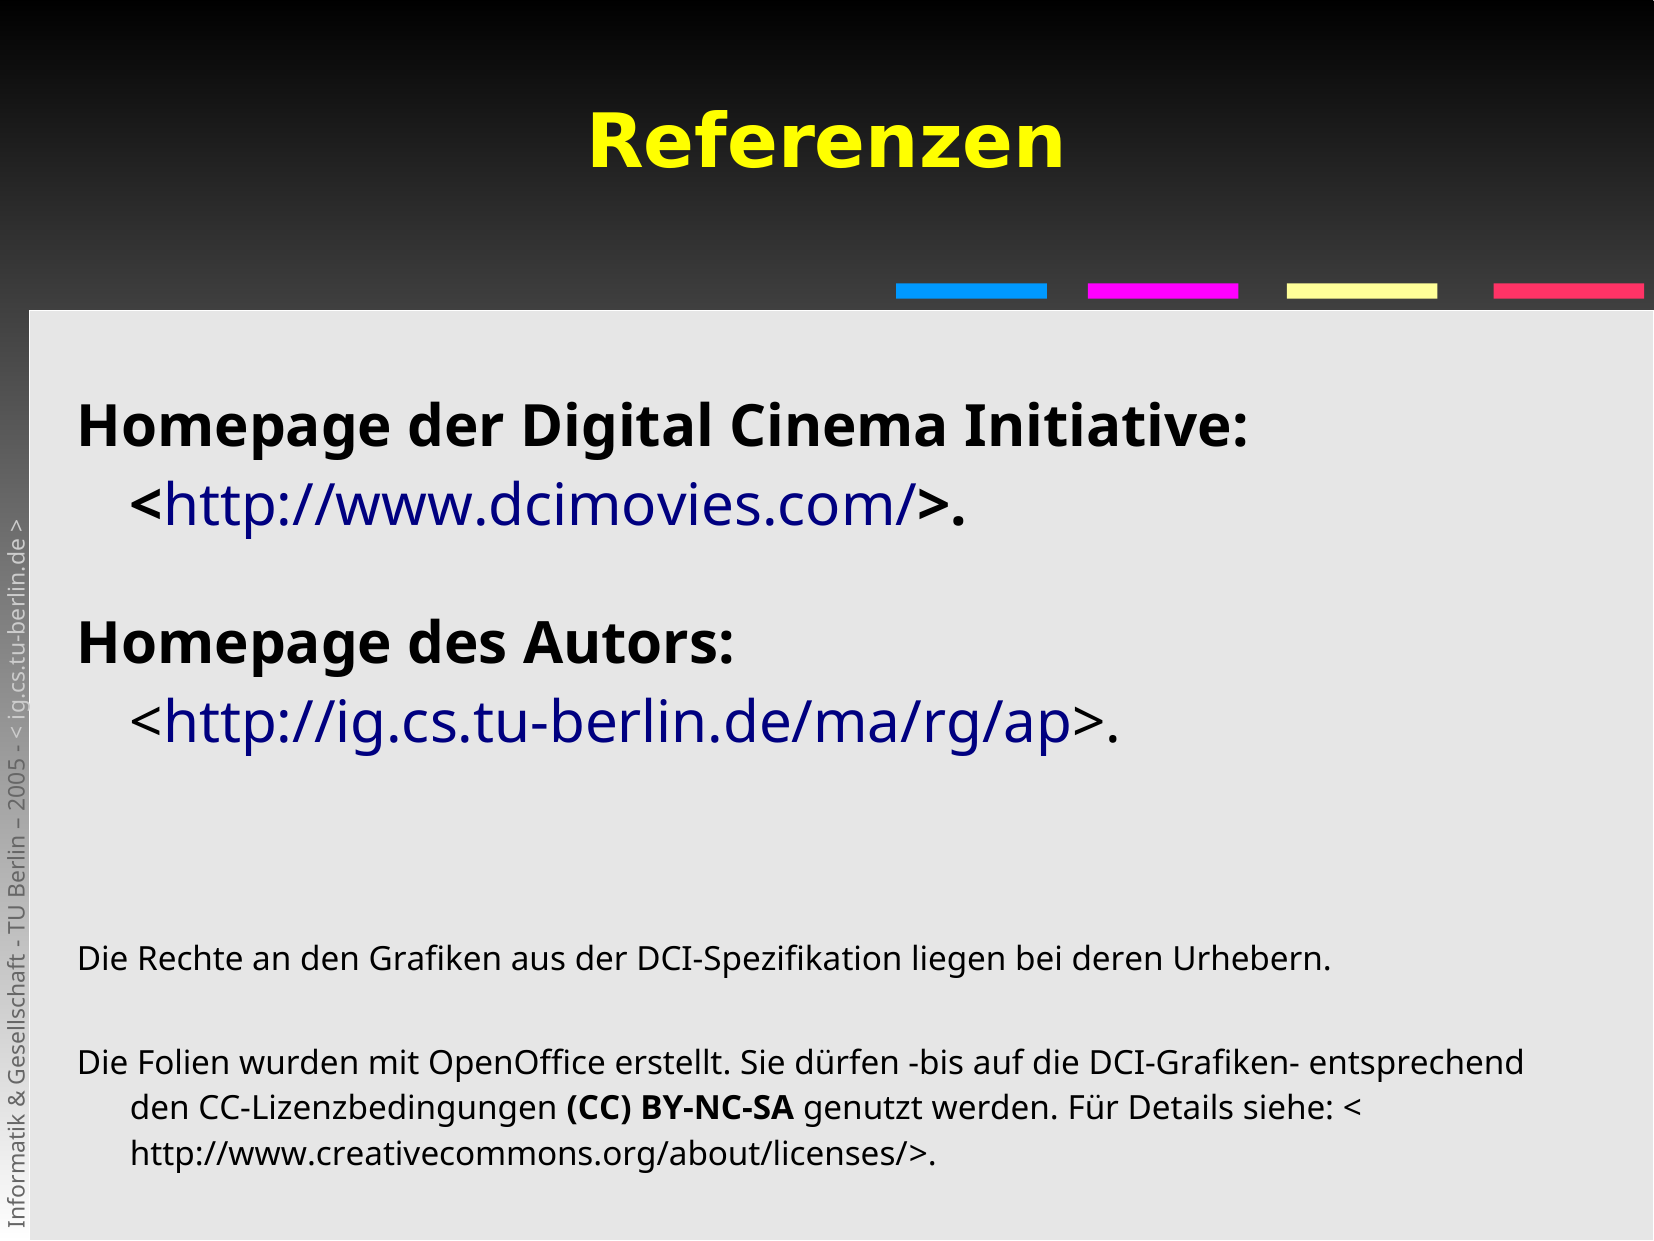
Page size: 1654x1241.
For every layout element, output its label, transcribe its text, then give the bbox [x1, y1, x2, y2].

title Referenzen [88, 37, 1565, 246]
list Homepage der Digital Cinema Initiative: <http://www.dcimovies.com/>. Homepage des Autors: <http://ig.cs.tu-berlin.de/ma/rg/ap>. Die Rechte an den Grafiken aus der DCI-Spezifikation liegen bei deren Urhebern. Die Folien wurden mit OpenOffice erstellt. Sie dürfen -bis auf die DCI-Grafiken- entsprechend den CC-Lizenzbedingungen (CC) BY-NC-SA genutzt werden. Für Details siehe: <http://www.creativecommons.org/about/licenses/>. [59, 383, 1595, 1182]
